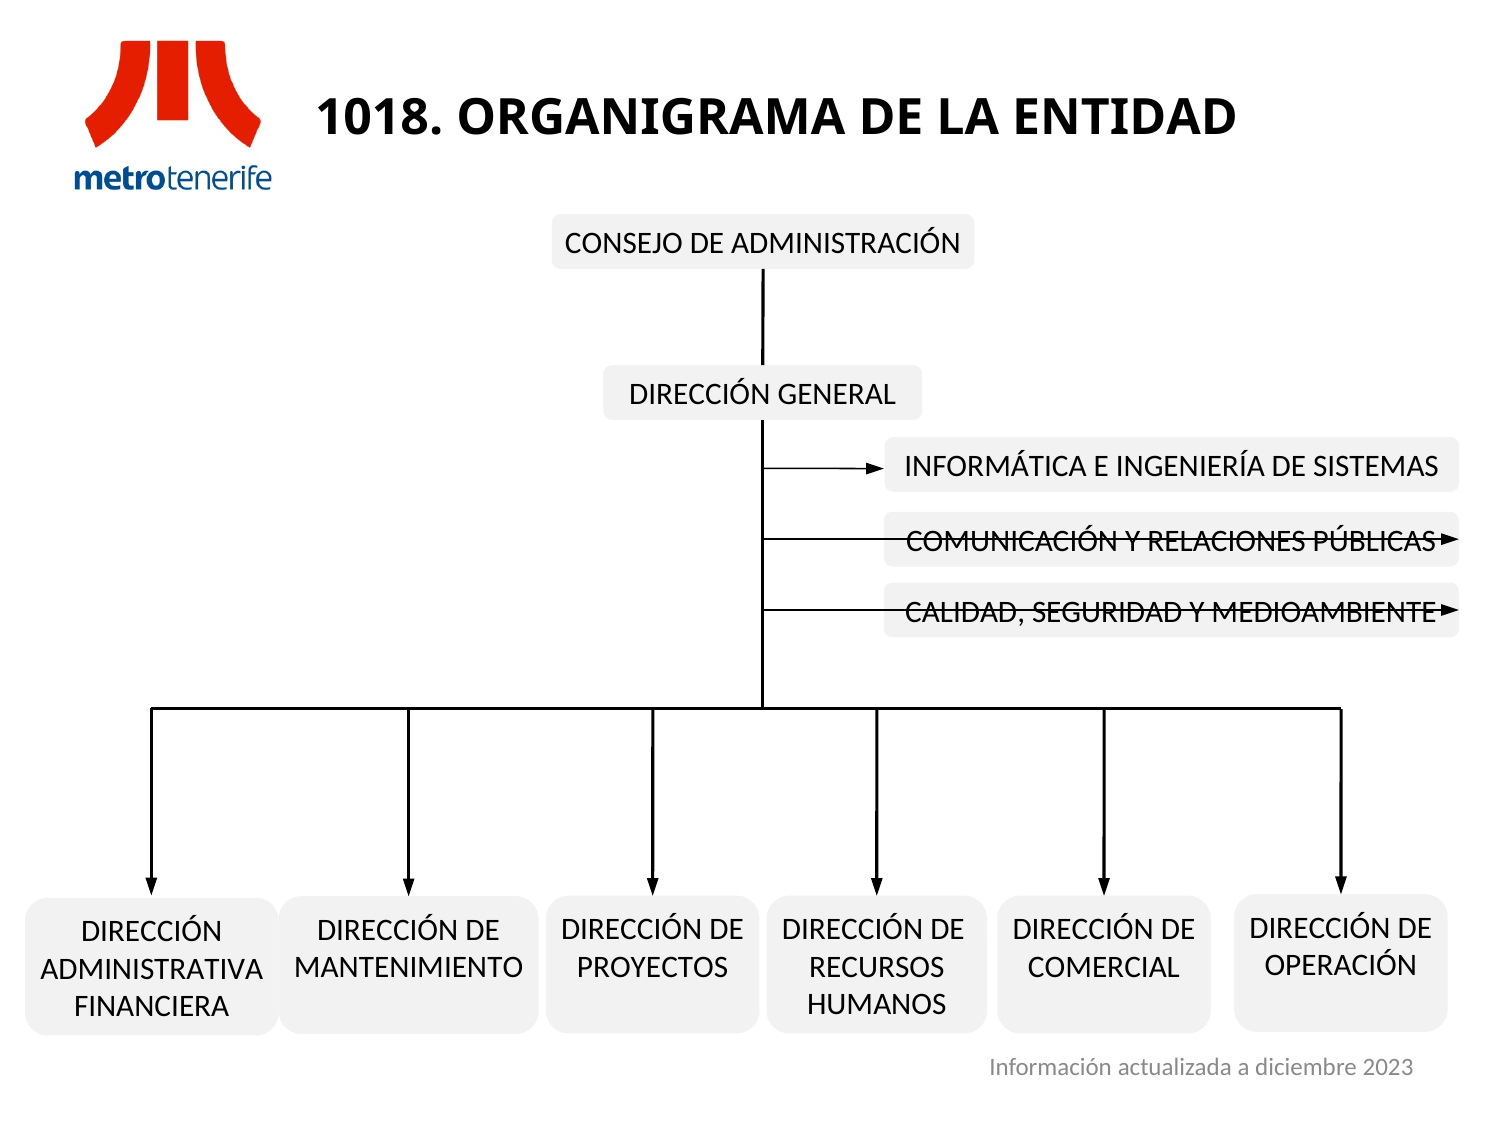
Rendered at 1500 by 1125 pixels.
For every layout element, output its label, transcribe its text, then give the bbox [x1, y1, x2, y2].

text_box DIRECCIÓN GENERAL [603, 365, 923, 420]
text_box COMUNICACIÓN Y RELACIONES PÚBLICAS [883, 511, 1459, 538]
text_box DIRECCIÓN DE COMERCIAL [997, 895, 1211, 1034]
text_box Información actualizada a diciembre 2023 [974, 1042, 1450, 1103]
text_box DIRECCIÓN DE OPERACIÓN [1234, 894, 1448, 1032]
text_box DIRECCIÓN DE RECURSOS HUMANOS [766, 895, 988, 1034]
text_box INFORMÁTICA E INGENIERÍA DE SISTEMAS [884, 437, 1460, 492]
text_box CALIDAD, SEGURIDAD Y MEDIOAMBIENTE [883, 582, 1459, 609]
text_box 1018. ORGANIGRAMA DE LA ENTIDAD [300, 76, 1427, 153]
picture [73, 37, 272, 192]
text_box DIRECCIÓN ADMINISTRATIVA FINANCIERA [25, 897, 279, 1036]
text_box DIRECCIÓN DE MANTENIMIENTO [278, 896, 539, 1034]
text_box COMUNICACIÓN Y RELACIONES PÚBLICAS [883, 540, 1459, 567]
text_box CALIDAD, SEGURIDAD Y MEDIOAMBIENTE [883, 611, 1459, 638]
text_box DIRECCIÓN DE PROYECTOS [545, 895, 760, 1034]
text_box CONSEJO DE ADMINISTRACIÓN [551, 214, 975, 269]
